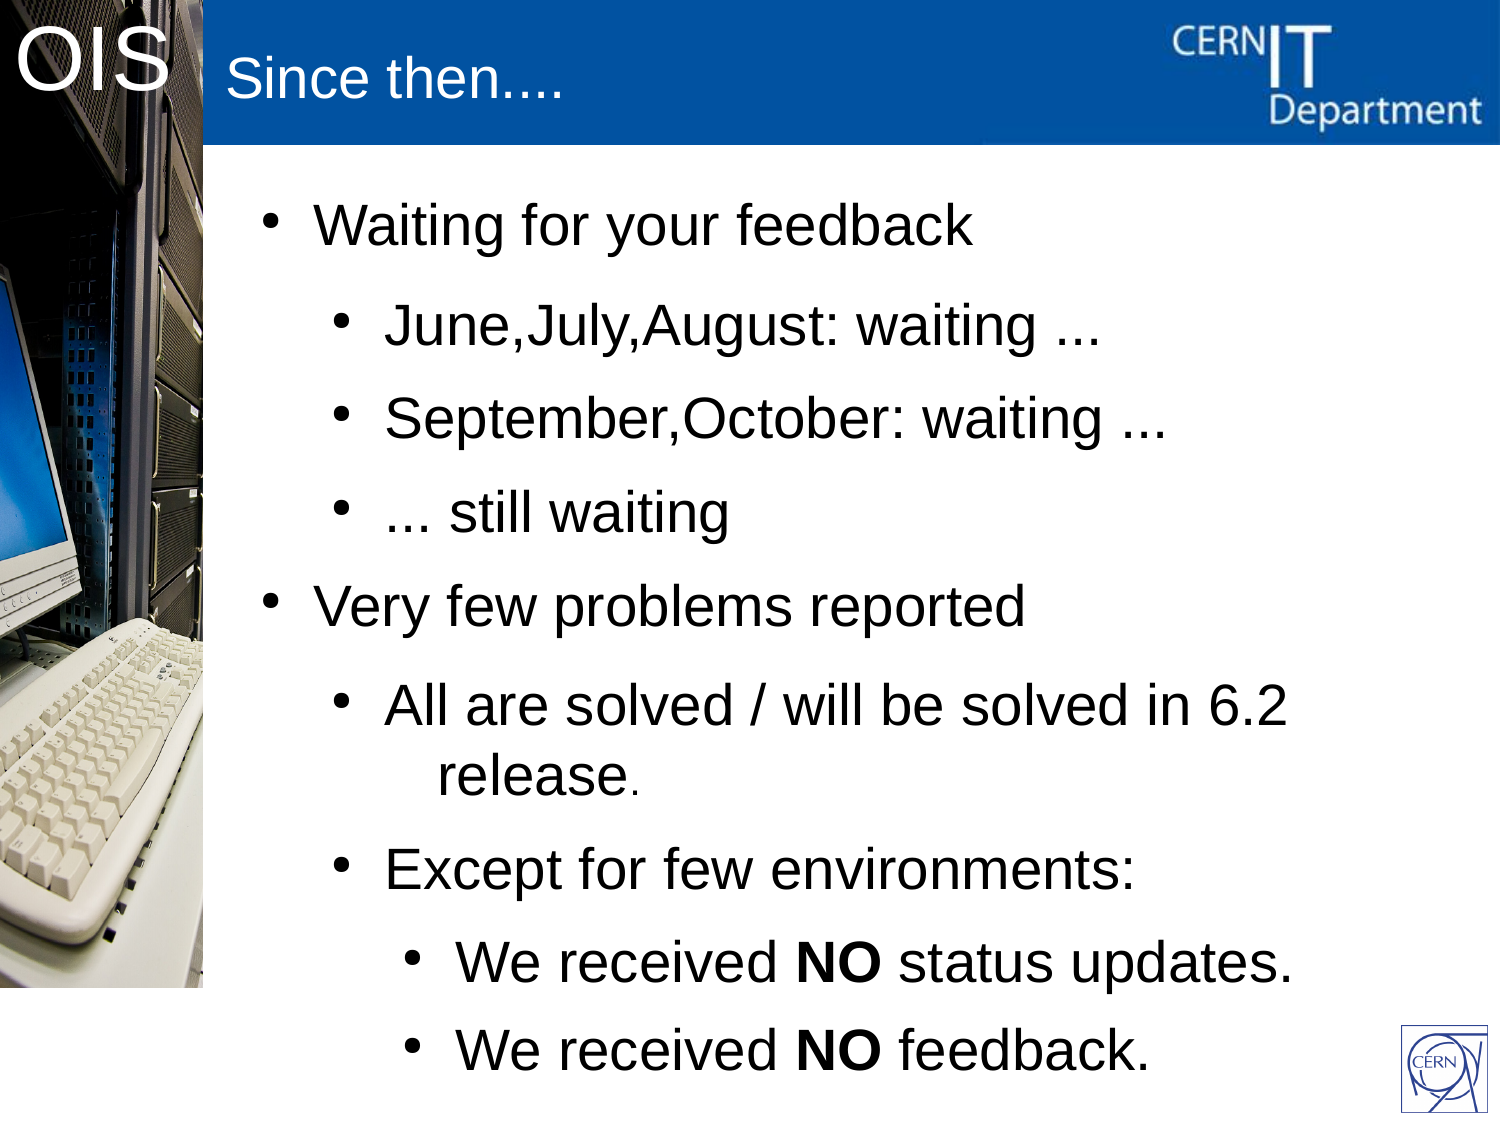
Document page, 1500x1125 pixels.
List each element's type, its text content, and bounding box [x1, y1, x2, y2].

list Waiting for your feedback June,July,August: waiting ... September,October: waiting ... ... still waiting Very few problems reported All are solved / will be solved in 6.2 release. Except for few environments: We received NO status updates. We received NO feedback. [225, 187, 1463, 1125]
title Since then.... [225, 7, 1238, 143]
picture [0, 0, 1500, 988]
picture [1463, 1025, 1488, 1113]
